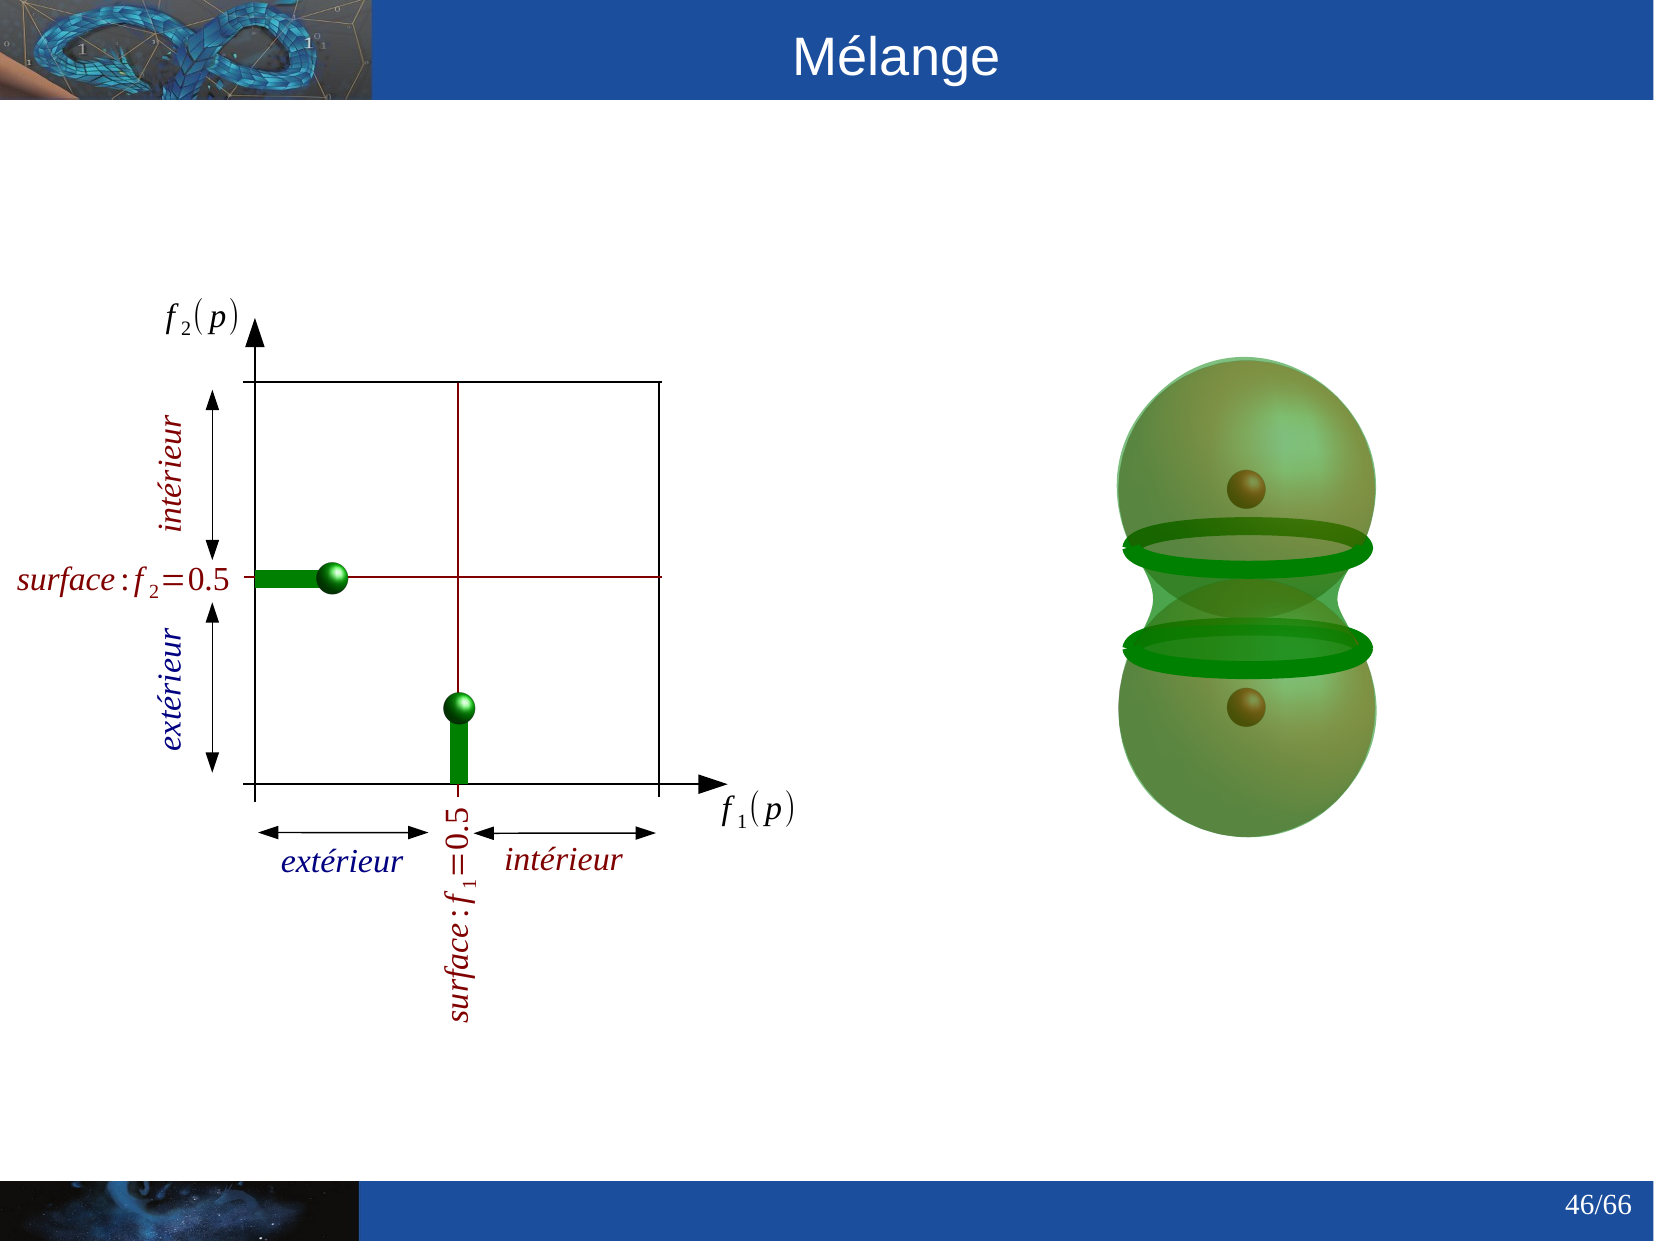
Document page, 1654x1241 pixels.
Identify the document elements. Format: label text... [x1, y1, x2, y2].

chart [151, 623, 189, 755]
text_box [1131, 568, 1359, 661]
picture [0, 1181, 1654, 1241]
text_box [1118, 659, 1377, 838]
title Mélange [387, 10, 1407, 102]
chart [438, 804, 481, 1028]
chart [500, 841, 629, 879]
chart [717, 789, 800, 833]
chart [151, 409, 189, 538]
picture [0, 0, 1654, 100]
text_box [1116, 356, 1377, 560]
chart [277, 842, 409, 880]
chart [161, 296, 243, 340]
chart [12, 560, 234, 604]
